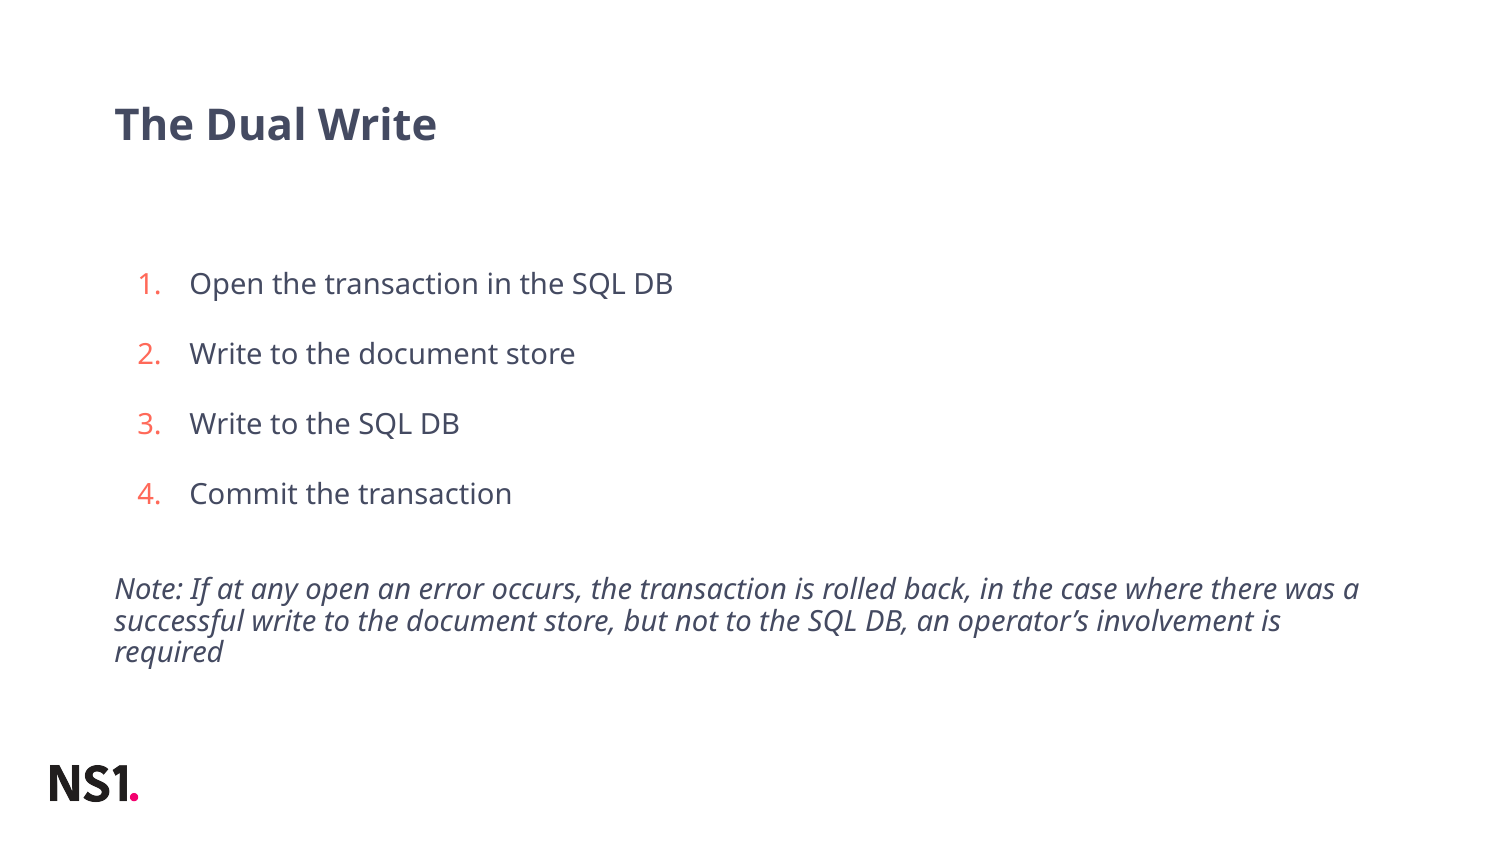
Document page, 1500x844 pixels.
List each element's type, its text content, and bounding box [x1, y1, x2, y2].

picture [46, 761, 140, 805]
title The Dual Write [103, 44, 1397, 208]
list Open the transaction in the SQL DB Write to the document store Write to the SQL DB Commit the transaction Note: If at any open an error occurs, the transaction is rolled back, in the case where there was a successful write to the document store, but not to the SQL DB, an operator’s involvement is required [103, 224, 1397, 737]
